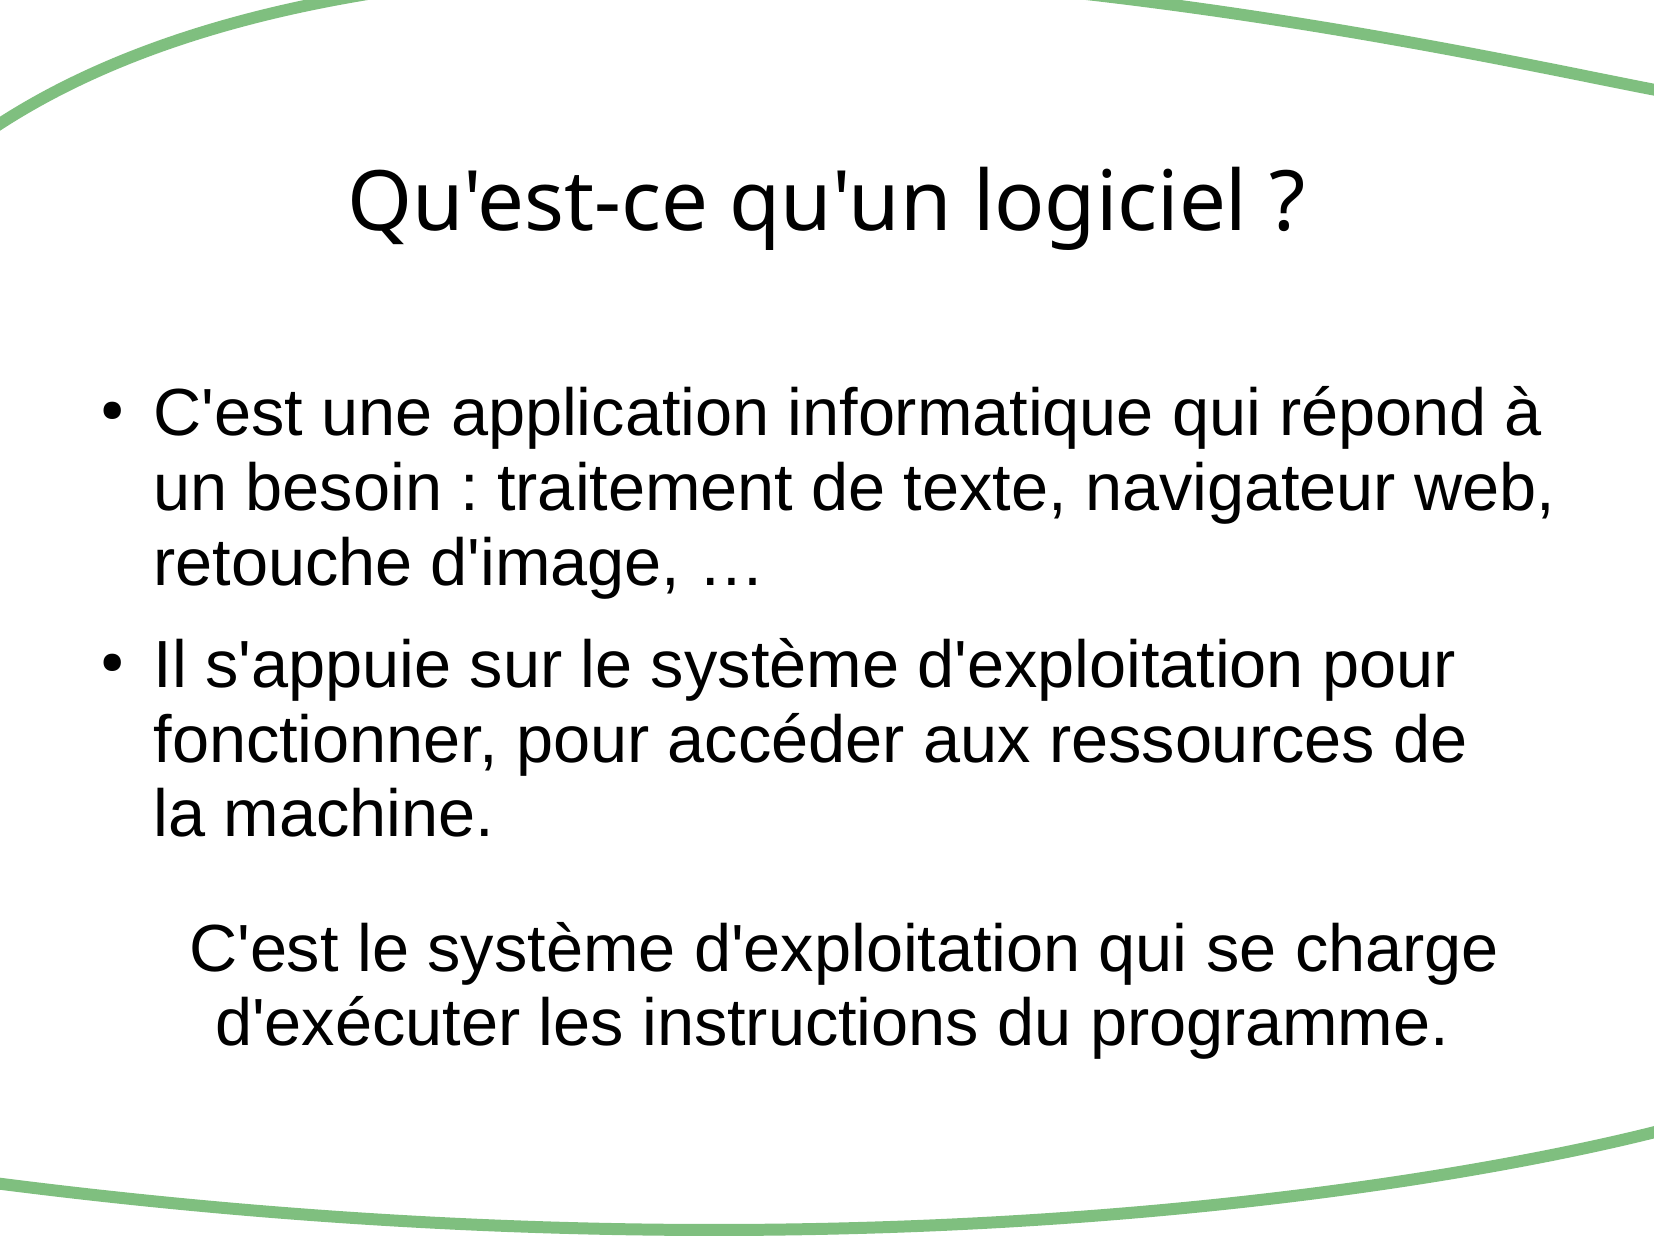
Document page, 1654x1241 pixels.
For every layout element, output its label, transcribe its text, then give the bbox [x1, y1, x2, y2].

list Il s'appuie sur le système d'exploitation pour fonctionner, pour accéder aux ressources de la machine. [82, 626, 1571, 862]
title Qu'est-ce qu'un logiciel ? [82, 90, 1571, 305]
list C'est une application informatique qui répond à un besoin : traitement de texte, navigateur web, retouche d'image, … [82, 375, 1571, 622]
text_box C'est le système d'exploitation qui se charge d'exécuter les instructions du programme. [85, 903, 1580, 1068]
